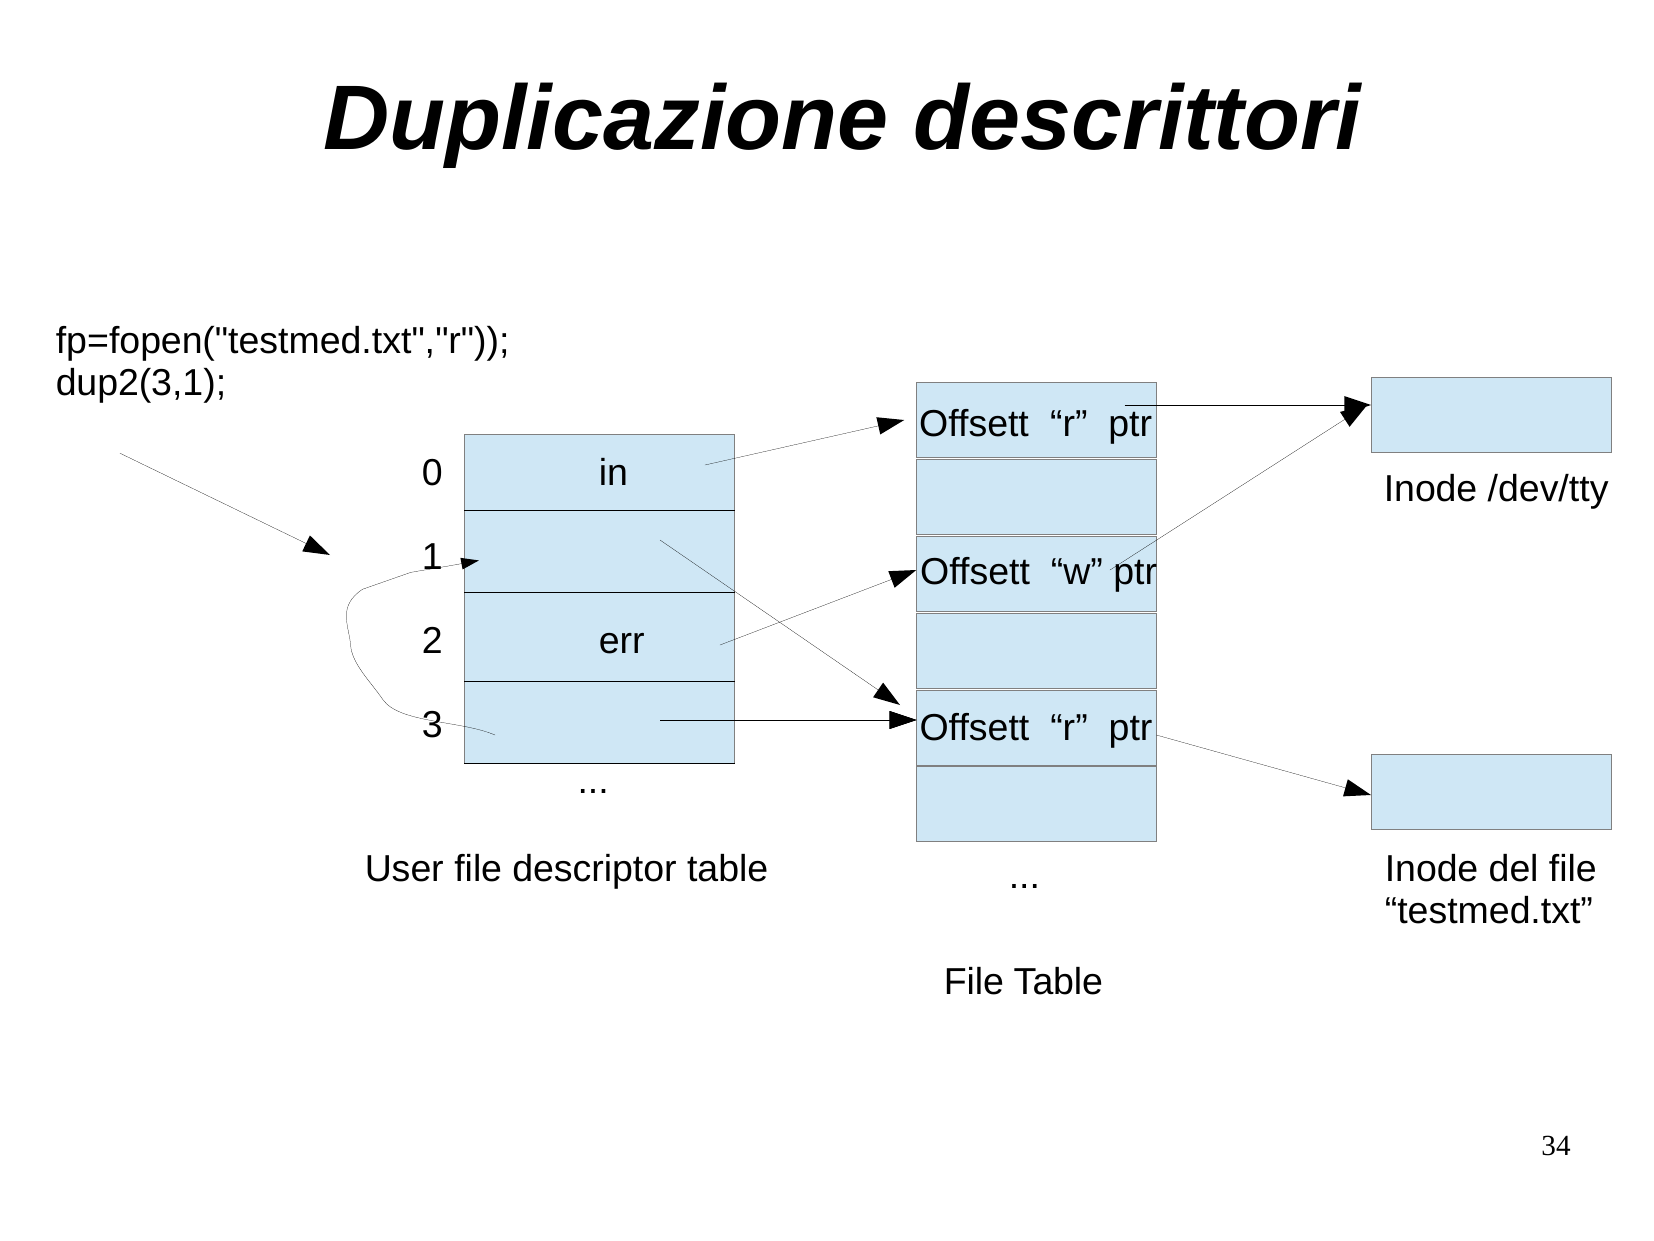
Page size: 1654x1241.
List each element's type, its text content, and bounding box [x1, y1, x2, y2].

text_box [1371, 377, 1612, 453]
text_box 0 1 2 3 [407, 716, 453, 753]
text_box [916, 453, 1157, 458]
text_box User file descriptor table [349, 840, 830, 897]
text_box [916, 459, 1157, 535]
text_box [464, 593, 735, 681]
text_box [464, 511, 584, 592]
text_box ... [562, 752, 799, 810]
text_box [916, 766, 1157, 842]
text_box in err [584, 444, 744, 669]
text_box [464, 682, 735, 763]
text_box Offsett “w” ptr [898, 542, 1180, 600]
text_box ... [993, 846, 1230, 904]
text_box Offsett “r” ptr [916, 690, 993, 766]
text_box ... [993, 551, 1366, 811]
text_box 0 1 2 3 [407, 444, 453, 573]
text_box Inode del file “testmed.txt” [1370, 840, 1630, 940]
text_box 0 1 2 3 [407, 566, 453, 724]
text_box Offsett “r” ptr [904, 395, 1168, 453]
text_box File Table [928, 953, 1165, 1010]
text_box fp=fopen("testmed.txt","r")); dup2(3,1); [41, 312, 526, 412]
text_box [1371, 754, 1612, 830]
title Duplicazione descrittori [82, 50, 1571, 257]
text_box Inode /dev/tty [1364, 460, 1628, 518]
text_box [916, 600, 1157, 612]
text_box [916, 613, 993, 689]
text_box [916, 382, 1157, 395]
text_box [464, 434, 735, 510]
text_box [916, 536, 1157, 542]
